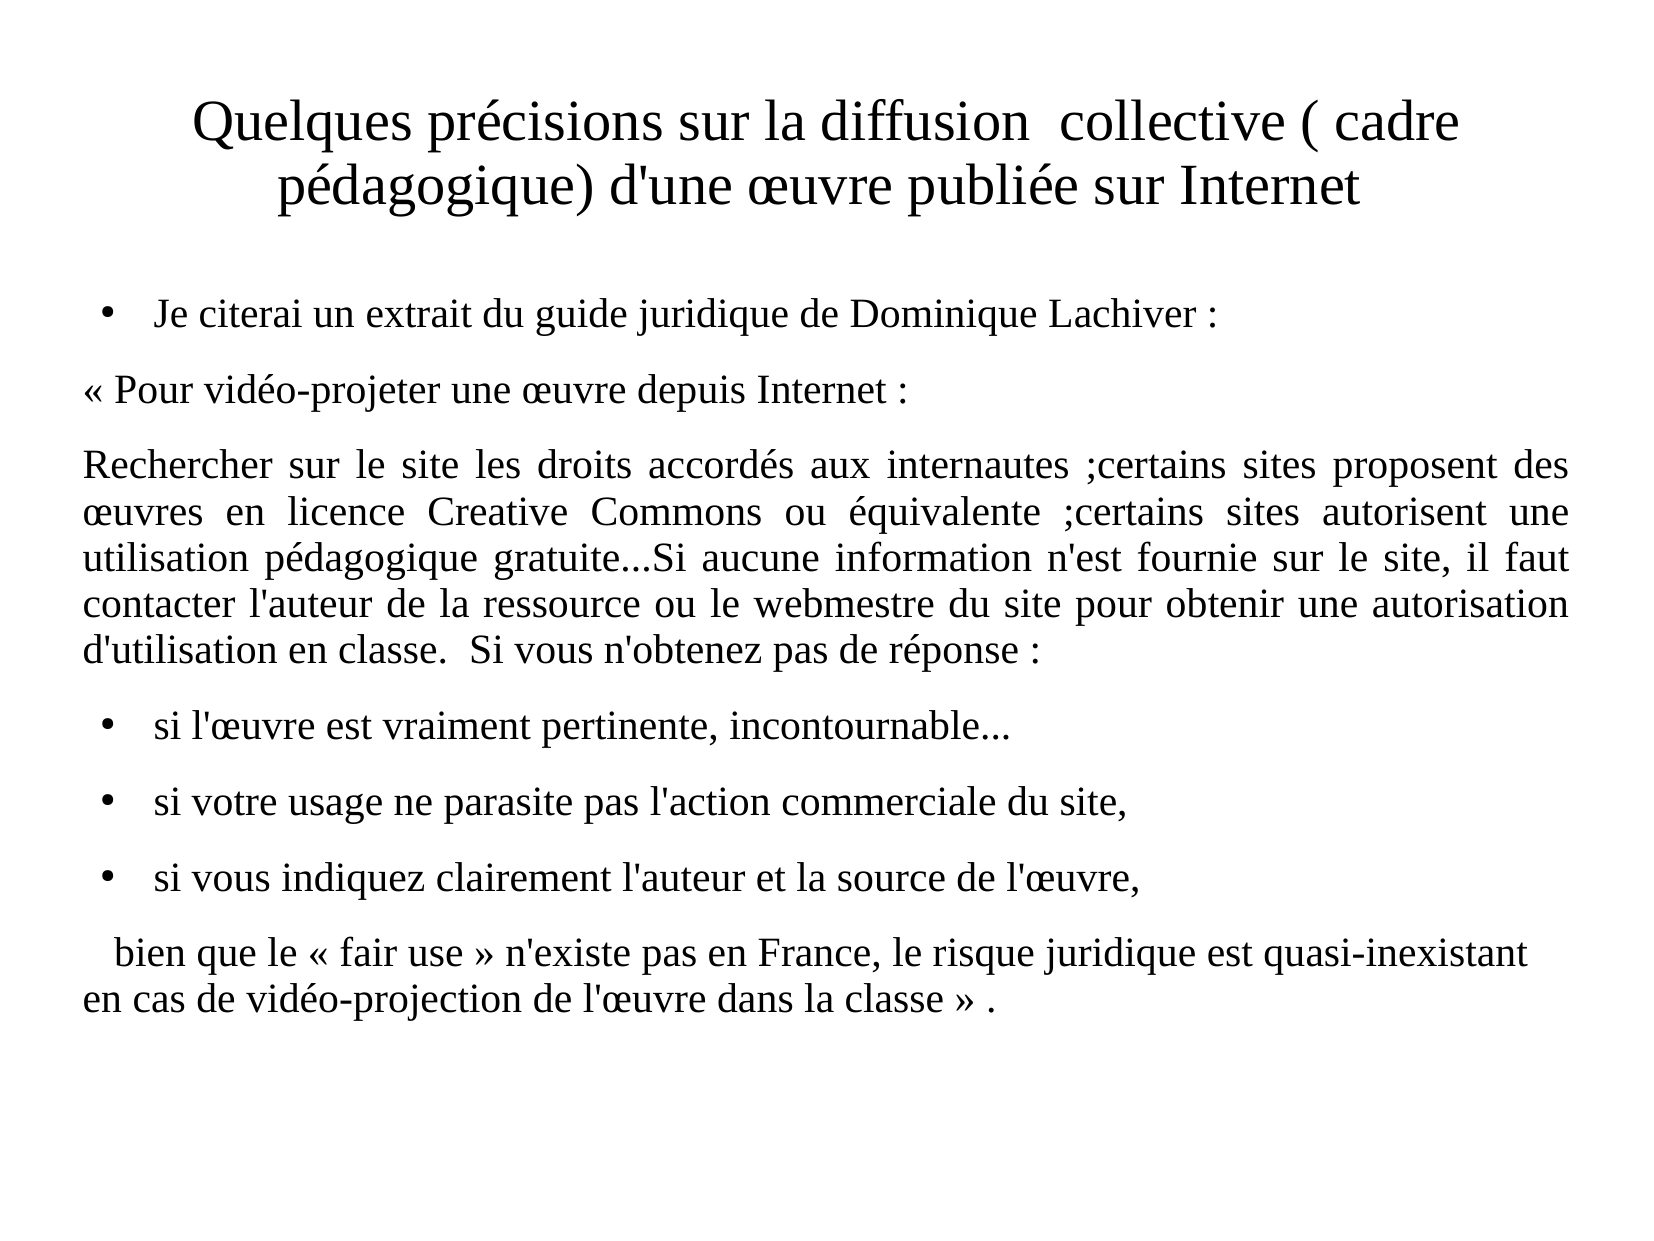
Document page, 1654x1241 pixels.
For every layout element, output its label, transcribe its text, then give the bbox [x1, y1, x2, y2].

list Je citerai un extrait du guide juridique de Dominique Lachiver : « Pour vidéo-projeter une œuvre depuis Internet : Rechercher sur le site les droits accordés aux internautes ;certains sites proposent des œuvres en licence Creative Commons ou équivalente ;certains sites autorisent une utilisation pédagogique gratuite...Si aucune information n'est fournie sur le site, il faut contacter l'auteur de la ressource ou le webmestre du site pour obtenir une autorisation d'utilisation en classe. Si vous n'obtenez pas de réponse : si l'œuvre est vraiment pertinente, incontournable... si votre usage ne parasite pas l'action commerciale du site, si vous indiquez clairement l'auteur et la source de l'œuvre, bien que le « fair use » n'existe pas en France, le risque juridique est quasi-inexistant en cas de vidéo-projection de l'œuvre dans la classe » . [82, 290, 1571, 1109]
title Quelques précisions sur la diffusion collective ( cadre pédagogique) d'une œuvre publiée sur Internet [82, 49, 1571, 257]
